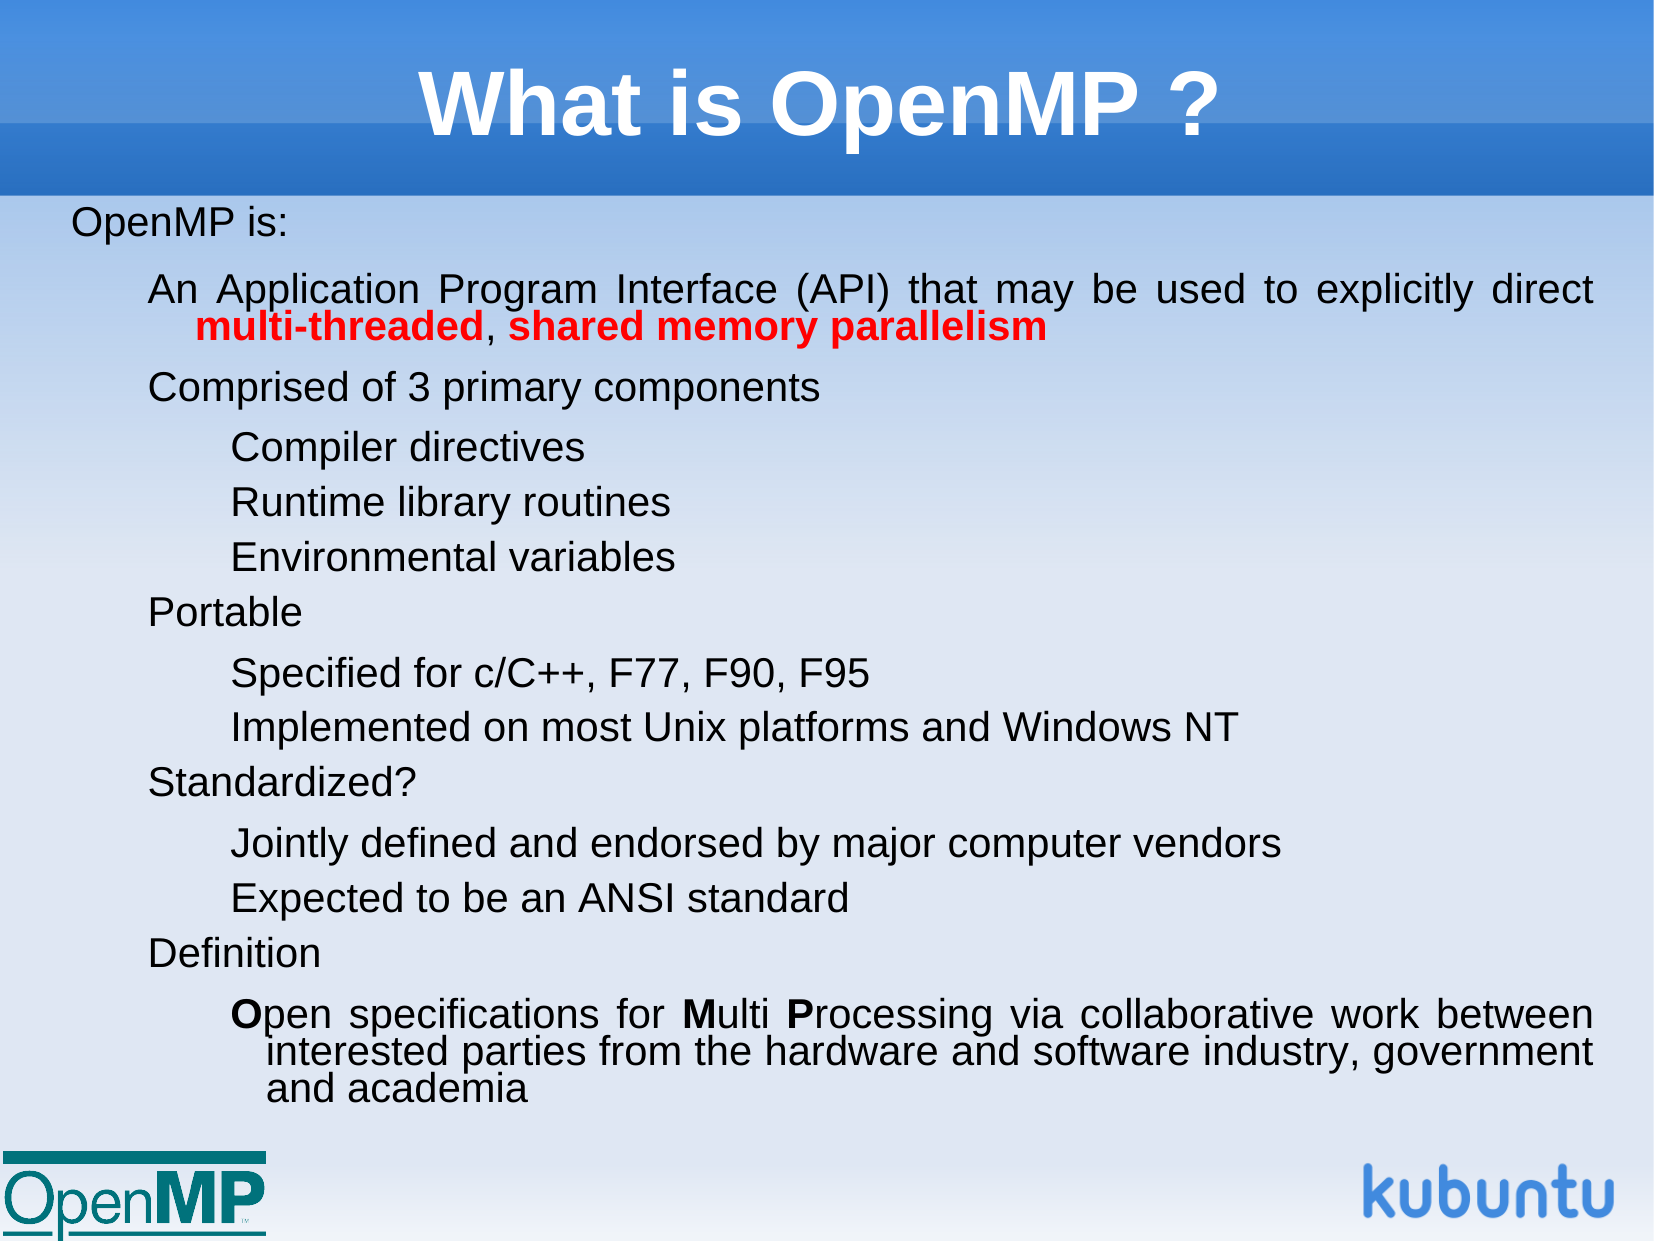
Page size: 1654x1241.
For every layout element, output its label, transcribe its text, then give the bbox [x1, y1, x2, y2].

picture [0, 0, 1654, 1241]
title What is OpenMP ? [76, 0, 1565, 206]
list OpenMP is: An Application Program Interface (API) that may be used to explicitly direct multi-threaded, shared memory parallelism Comprised of 3 primary components Compiler directives Runtime library routines Environmental variables Portable Specified for c/C++, F77, F90, F95 Implemented on most Unix platforms and Windows NT Standardized? Jointly defined and endorsed by major computer vendors Expected to be an ANSI standard Definition Open specifications for Multi Processing via collaborative work between interested parties from the hardware and software industry, government and academia [53, 206, 1595, 1152]
